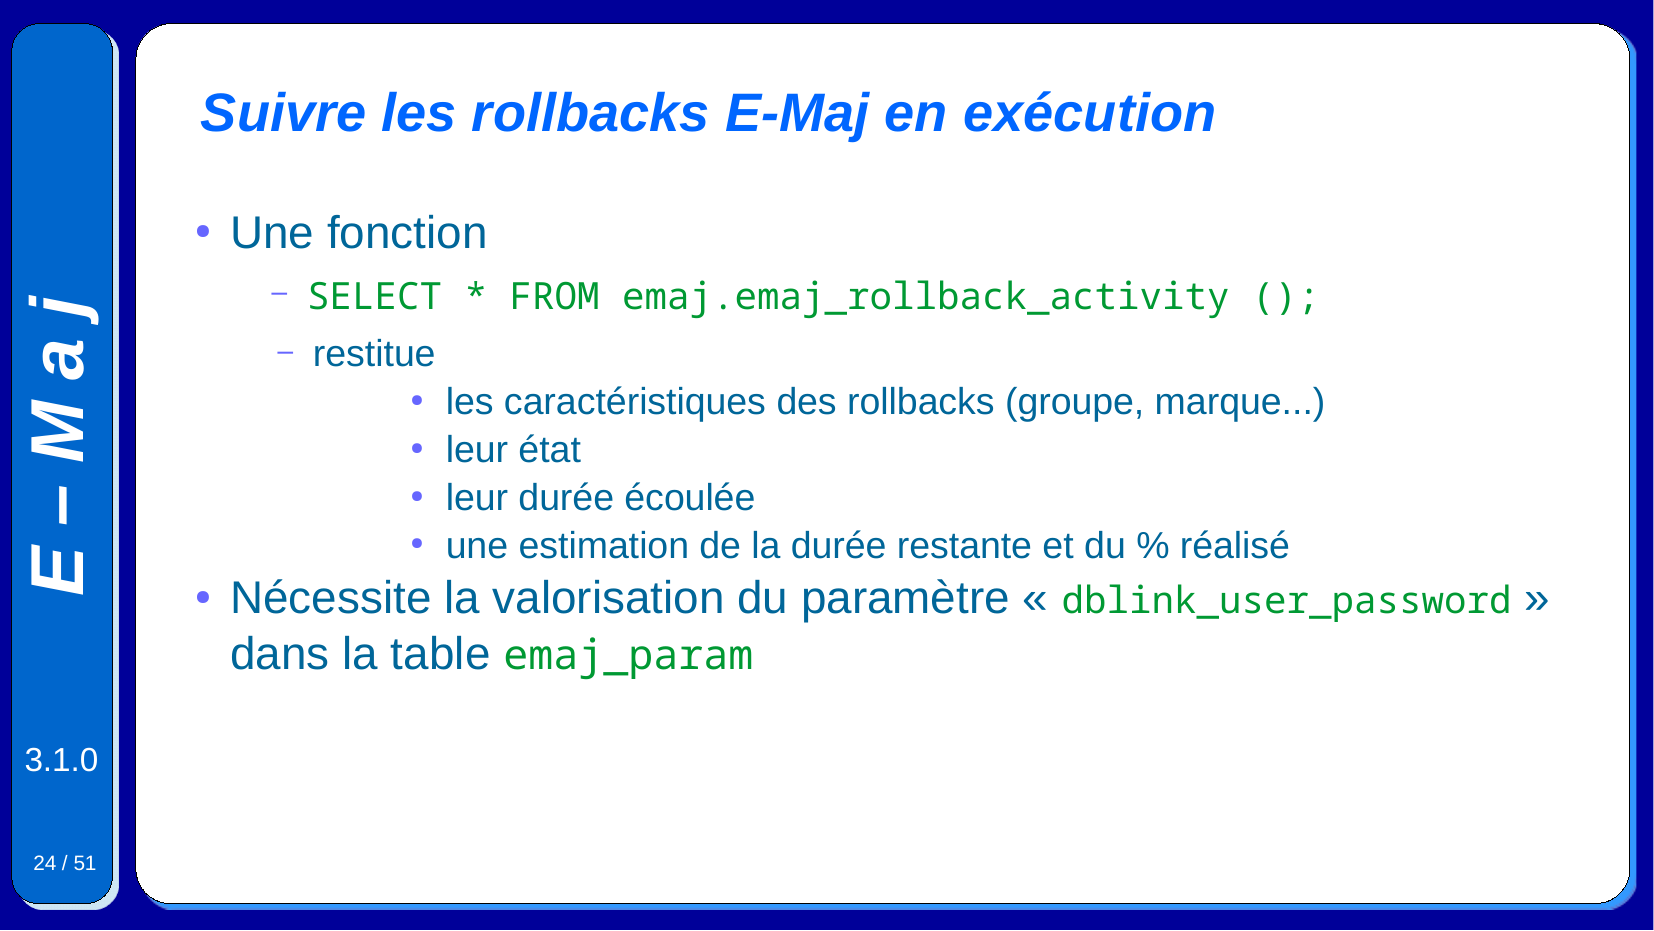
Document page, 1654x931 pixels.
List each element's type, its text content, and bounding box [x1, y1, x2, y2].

list Une fonction SELECT * FROM emaj.emaj_rollback_activity (); restitue les caractéristiques des rollbacks (groupe, marque...) leur état leur durée écoulée une estimation de la durée restante et du % réalisé Nécessite la valorisation du paramètre « dblink_user_password » dans la table emaj_param [177, 206, 1587, 827]
title Suivre les rollbacks E-Maj en exécution [200, 34, 1575, 191]
